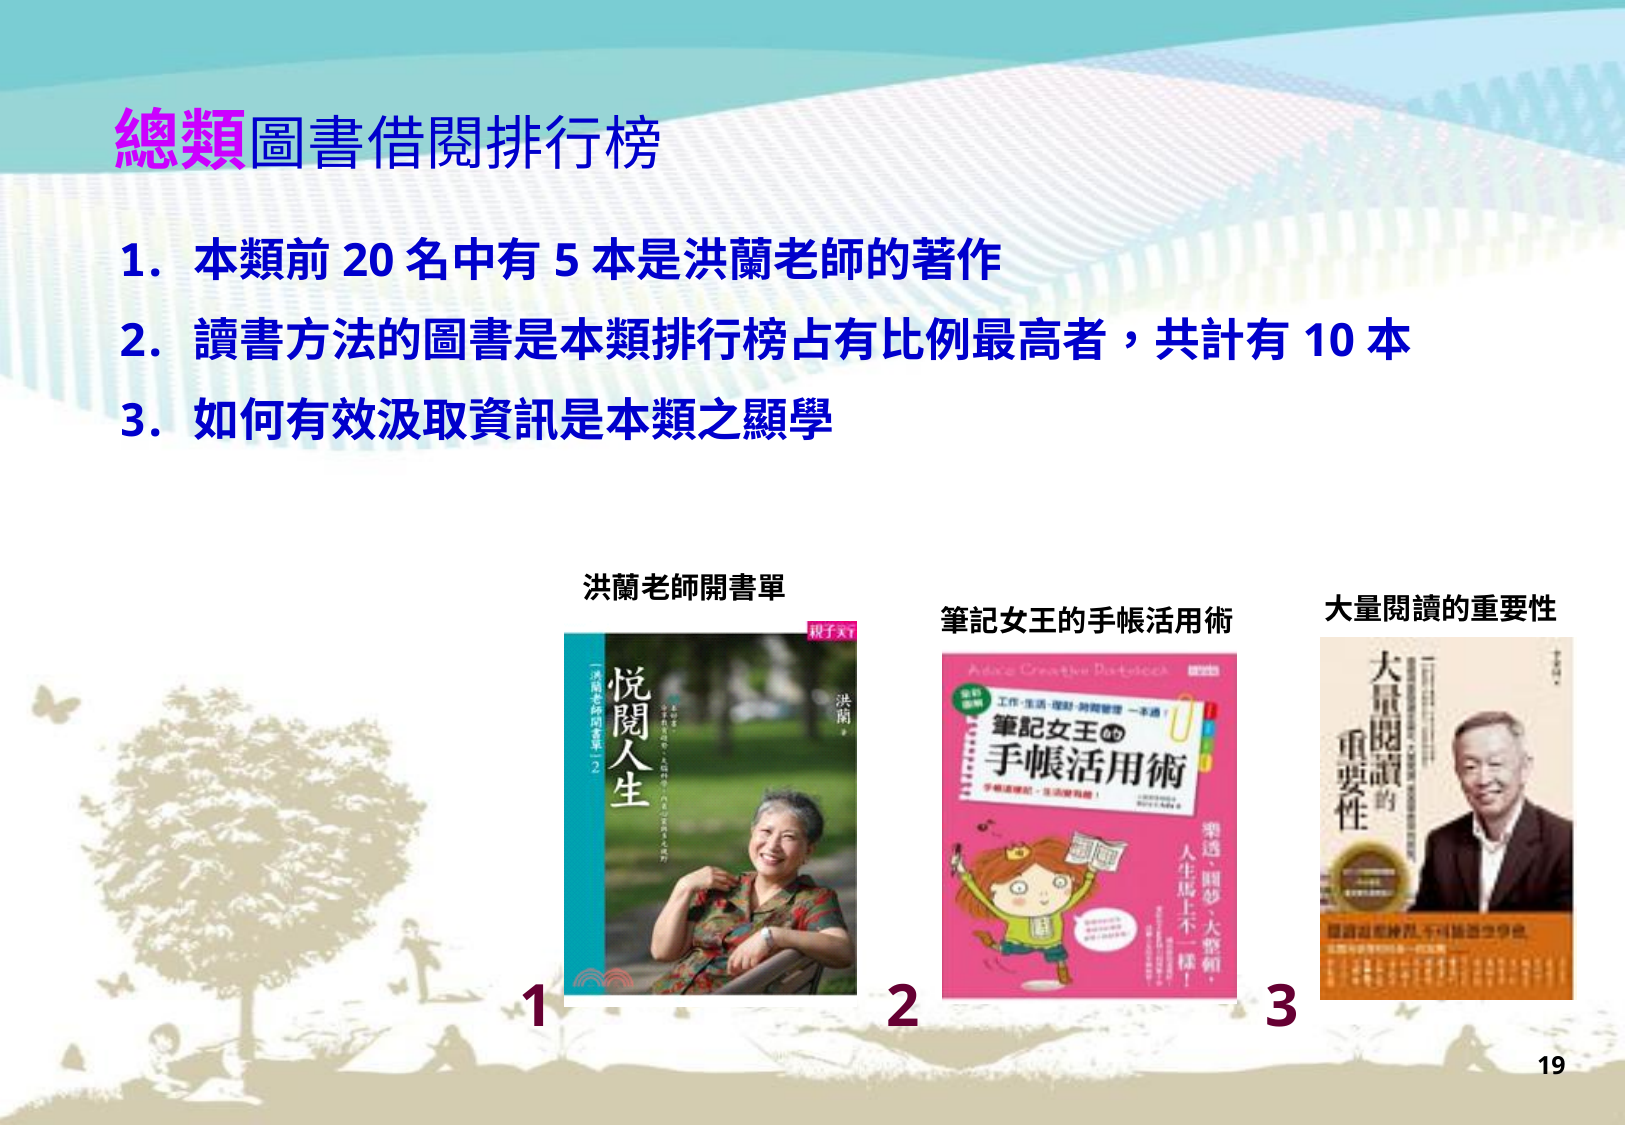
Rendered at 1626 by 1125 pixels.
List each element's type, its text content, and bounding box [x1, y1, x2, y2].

text_box 洪蘭老師開書單 [567, 562, 803, 613]
text_box 1 [504, 961, 568, 1047]
text_box 3 [1250, 961, 1315, 1047]
text_box 總類圖書借閱排行榜 [97, 90, 678, 186]
text_box 2 [871, 961, 935, 1047]
picture [0, 0, 1625, 1125]
text_box 本類前20名中有5本是洪蘭老師的著作 讀書方法的圖書是本類排行榜占有比例最高者，共計有10本 如何有效汲取資訊是本類之顯學 [103, 208, 1522, 468]
text_box 大量閱讀的重要性 [1309, 582, 1574, 633]
text_box 筆記女王的手帳活用術 [925, 594, 1249, 645]
